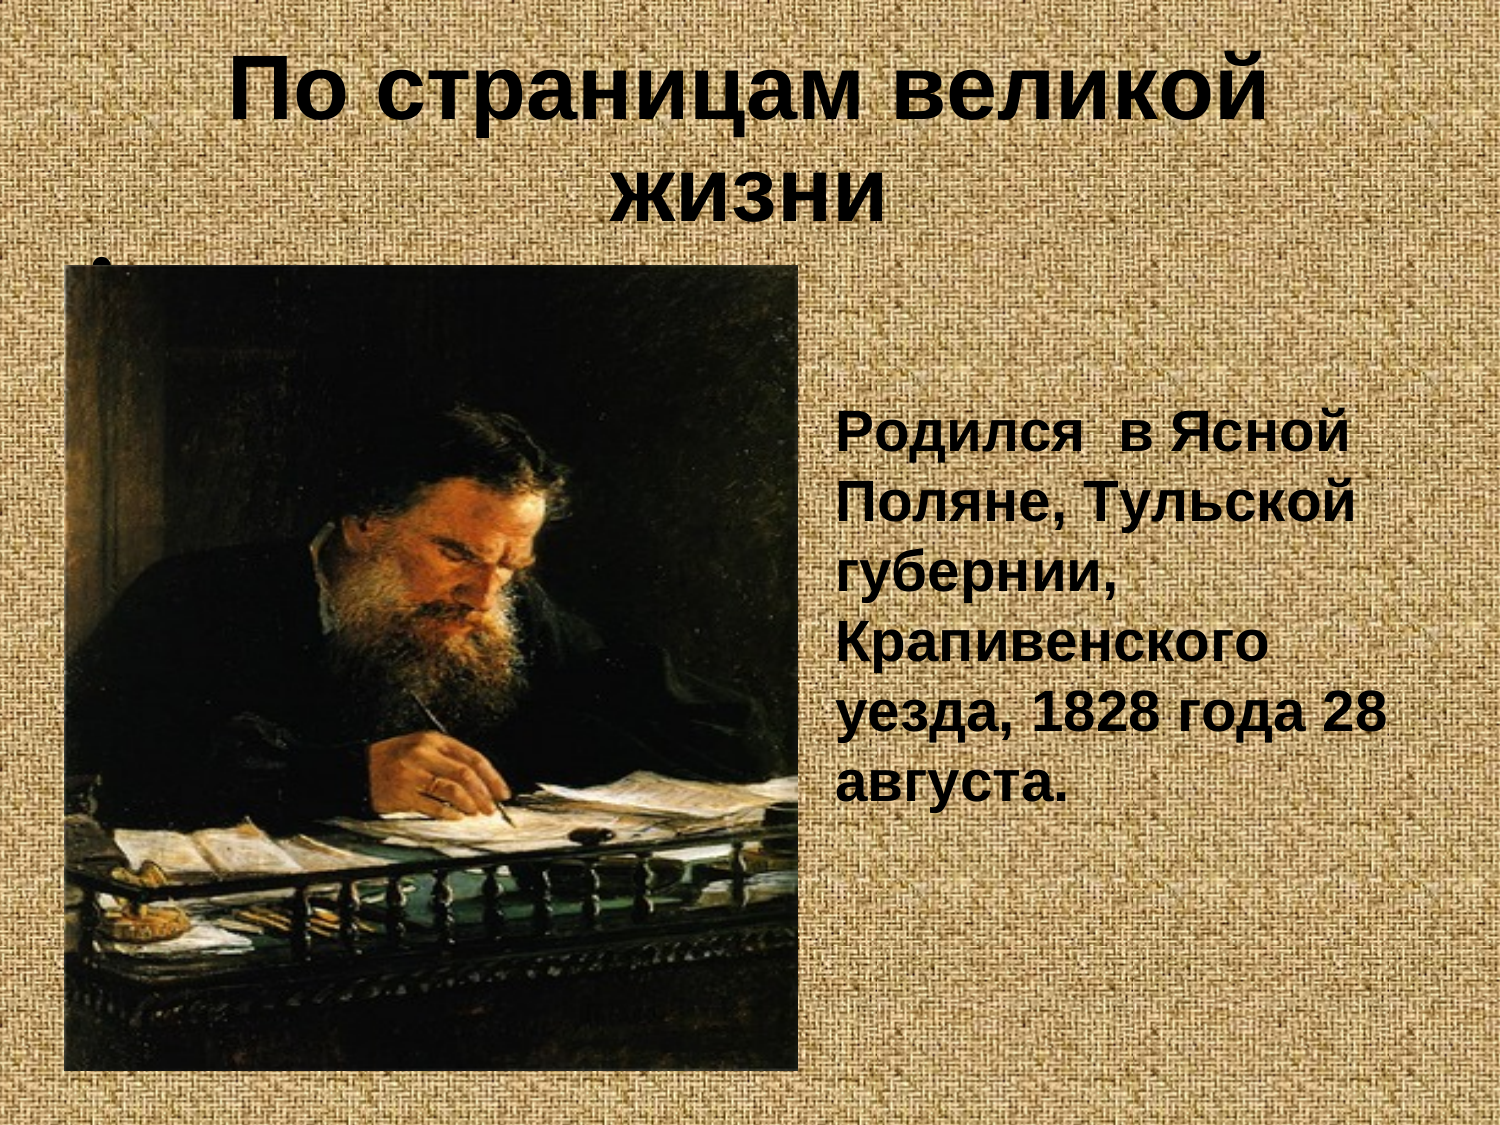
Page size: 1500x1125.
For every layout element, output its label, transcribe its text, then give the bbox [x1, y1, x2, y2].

text_box Родился в Ясной Поляне, Тульской губернии, Крапивенского уезда, 1828 года 28 августа. [820, 278, 1447, 821]
list [75, 219, 1426, 1005]
title По страницам великой жизни [75, 25, 1426, 219]
picture [0, 0, 1500, 1125]
